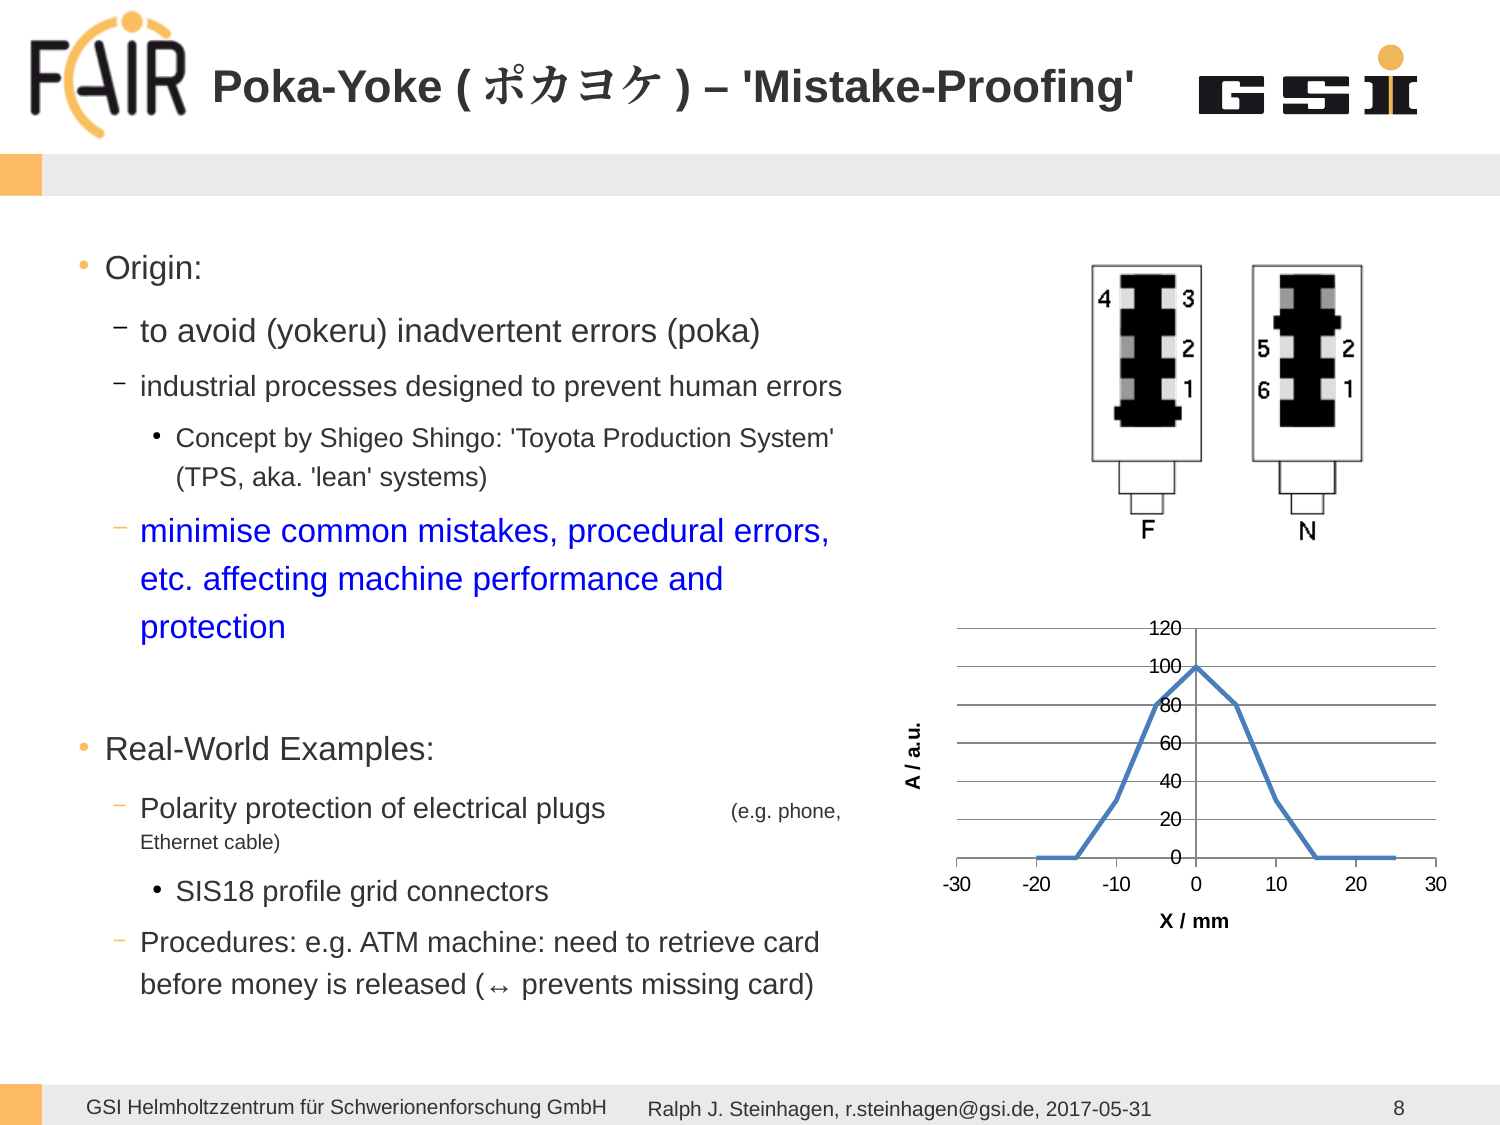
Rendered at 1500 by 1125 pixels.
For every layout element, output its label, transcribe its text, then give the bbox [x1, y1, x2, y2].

picture [1081, 255, 1377, 551]
title Poka-Yoke (ポカヨケ) – 'Mistake-Proofing' [212, 19, 1189, 149]
list Origin: to avoid (yokeru) inadvertent errors (poka) industrial processes designed to prevent human errors Concept by Shigeo Shingo: 'Toyota Production System' (TPS, aka. 'lean' systems) minimise common mistakes, procedural errors, etc. affecting machine performance and protection Real-World Examples: Polarity protection of electrical plugs (e.g. phone, Ethernet cable) SIS18 profile grid connectors Procedures: e.g. ATM machine: need to retrieve card before money is released (↔ prevents missing card) [69, 237, 857, 1043]
picture [1197, 42, 1419, 117]
picture [30, 9, 187, 141]
chart [868, 609, 1459, 965]
